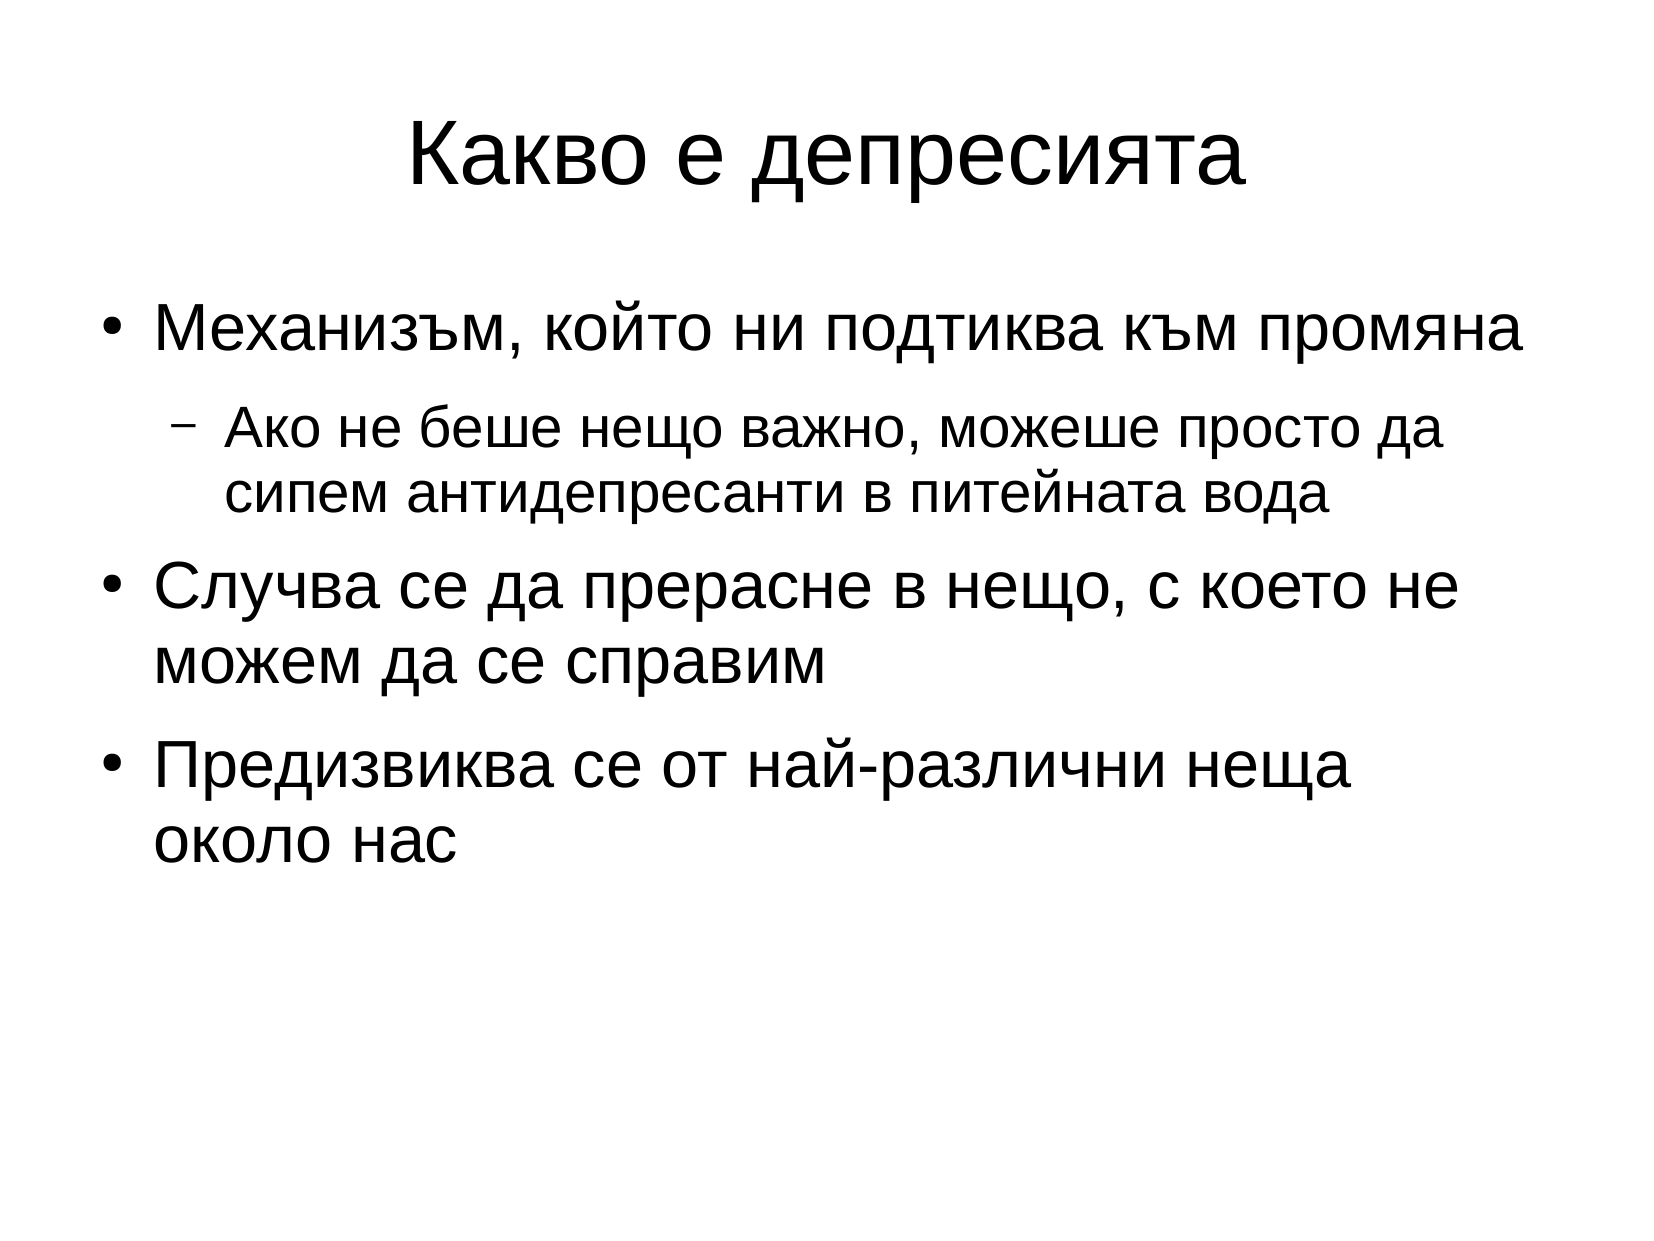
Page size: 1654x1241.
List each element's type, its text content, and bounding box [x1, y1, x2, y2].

title Какво е депресията [82, 49, 1571, 257]
list Механизъм, който ни подтиква към промяна Ако не беше нещо важно, можеше просто да сипем антидепресанти в питейната вода Случва се да прерасне в нещо, с което не можем да се справим Предизвиква се от най-различни неща около нас [82, 290, 1538, 1010]
